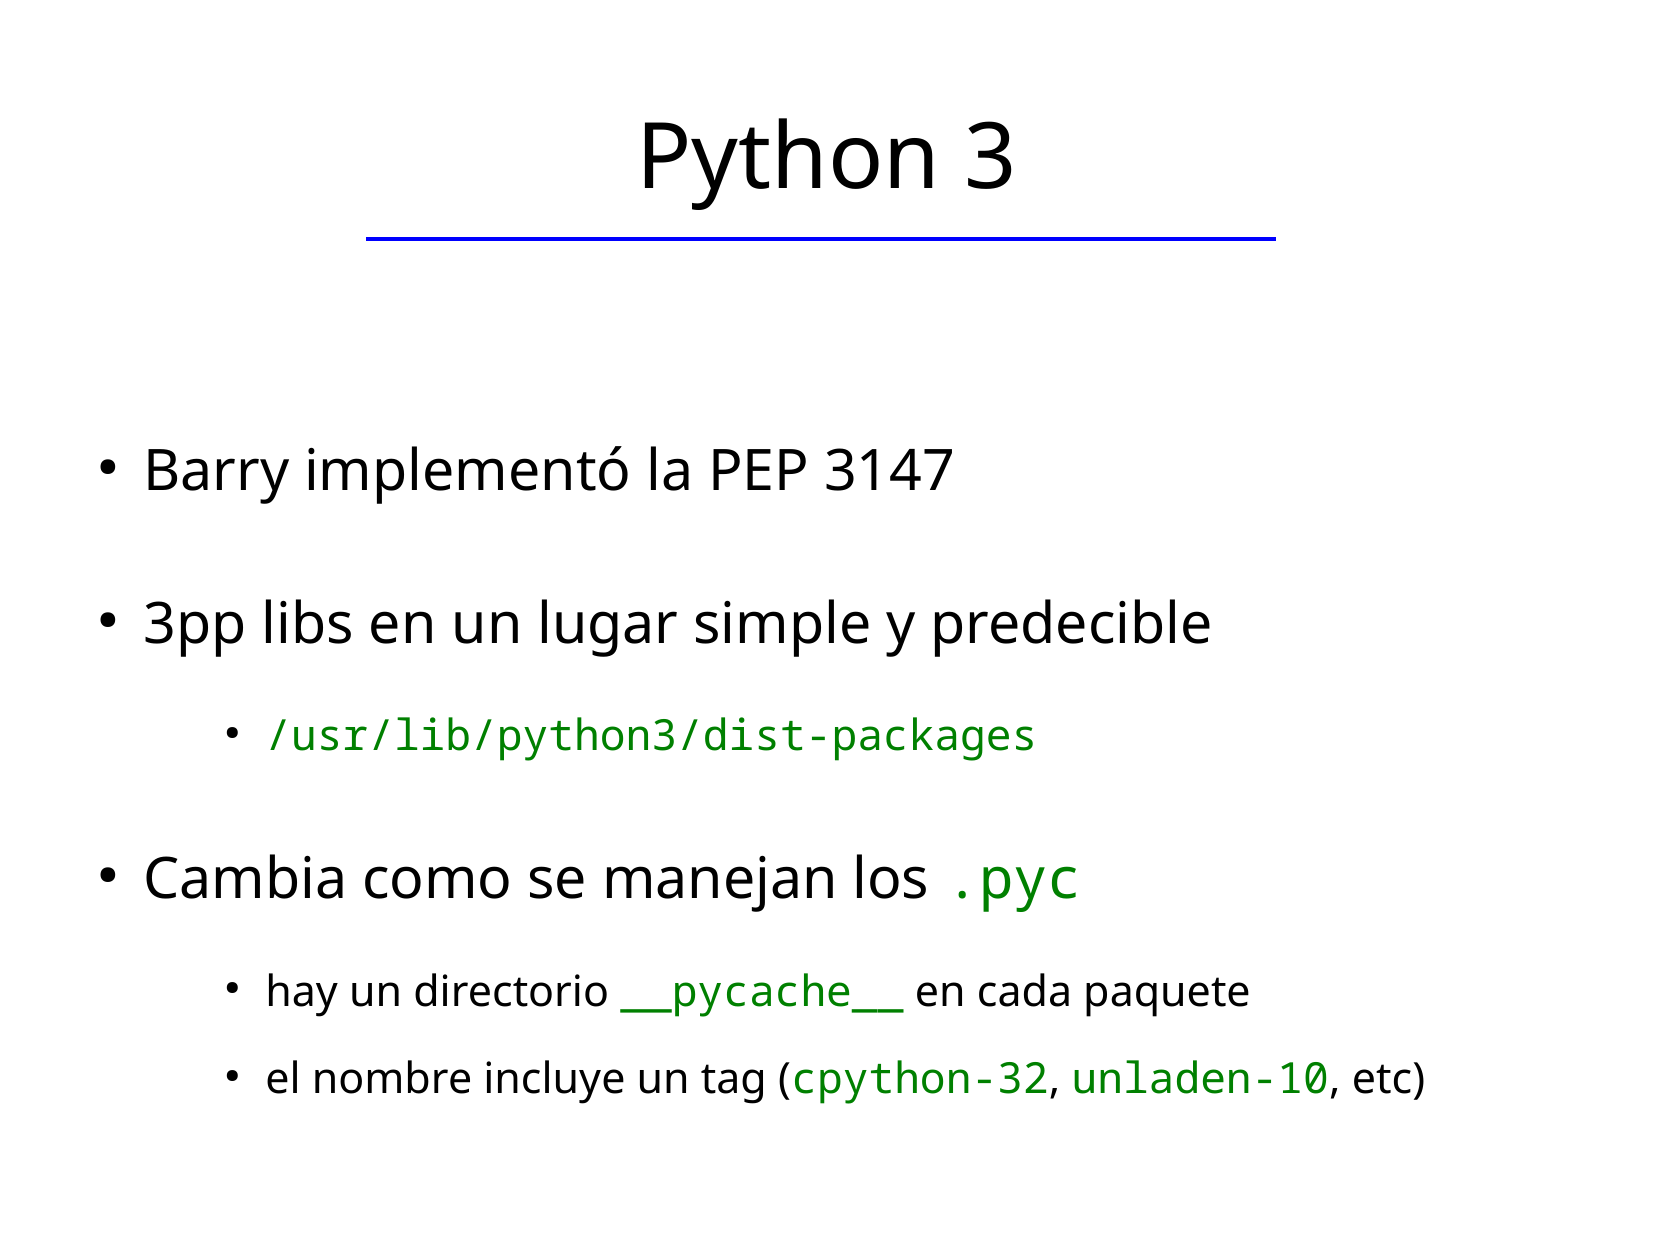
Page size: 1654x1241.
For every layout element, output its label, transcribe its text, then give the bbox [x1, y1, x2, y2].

list Barry implementó la PEP 3147 3pp libs en un lugar simple y predecible /usr/lib/python3/dist-packages Cambia como se manejan los .pyc hay un directorio __pycache__ en cada paquete el nombre incluye un tag (cpython-32, unladen-10, etc) [82, 390, 1538, 1110]
title Python 3 [82, 49, 1571, 257]
